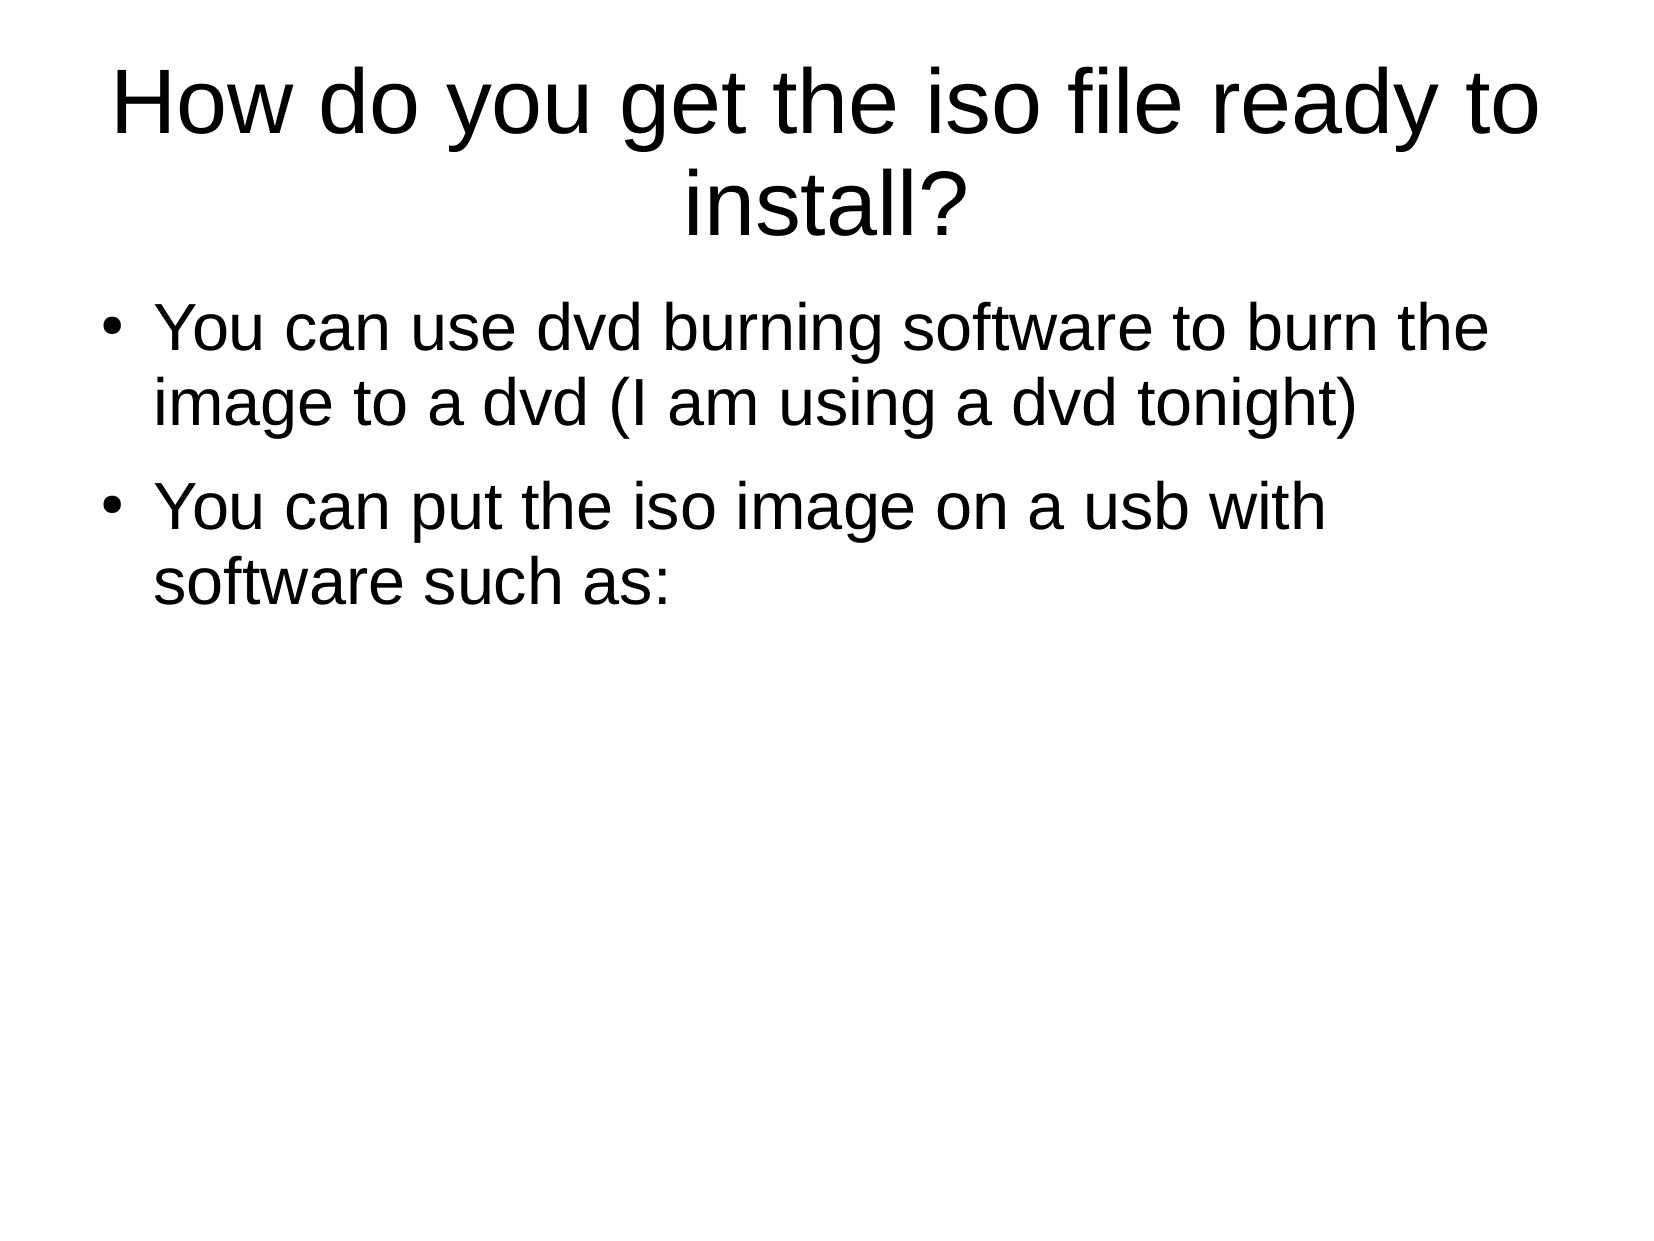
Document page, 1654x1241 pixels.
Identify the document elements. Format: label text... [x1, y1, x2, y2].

title How do you get the iso file ready to install? [82, 49, 1571, 257]
list You can use dvd burning software to burn the image to a dvd (I am using a dvd tonight) You can put the iso image on a usb with software such as: [82, 290, 1571, 1010]
